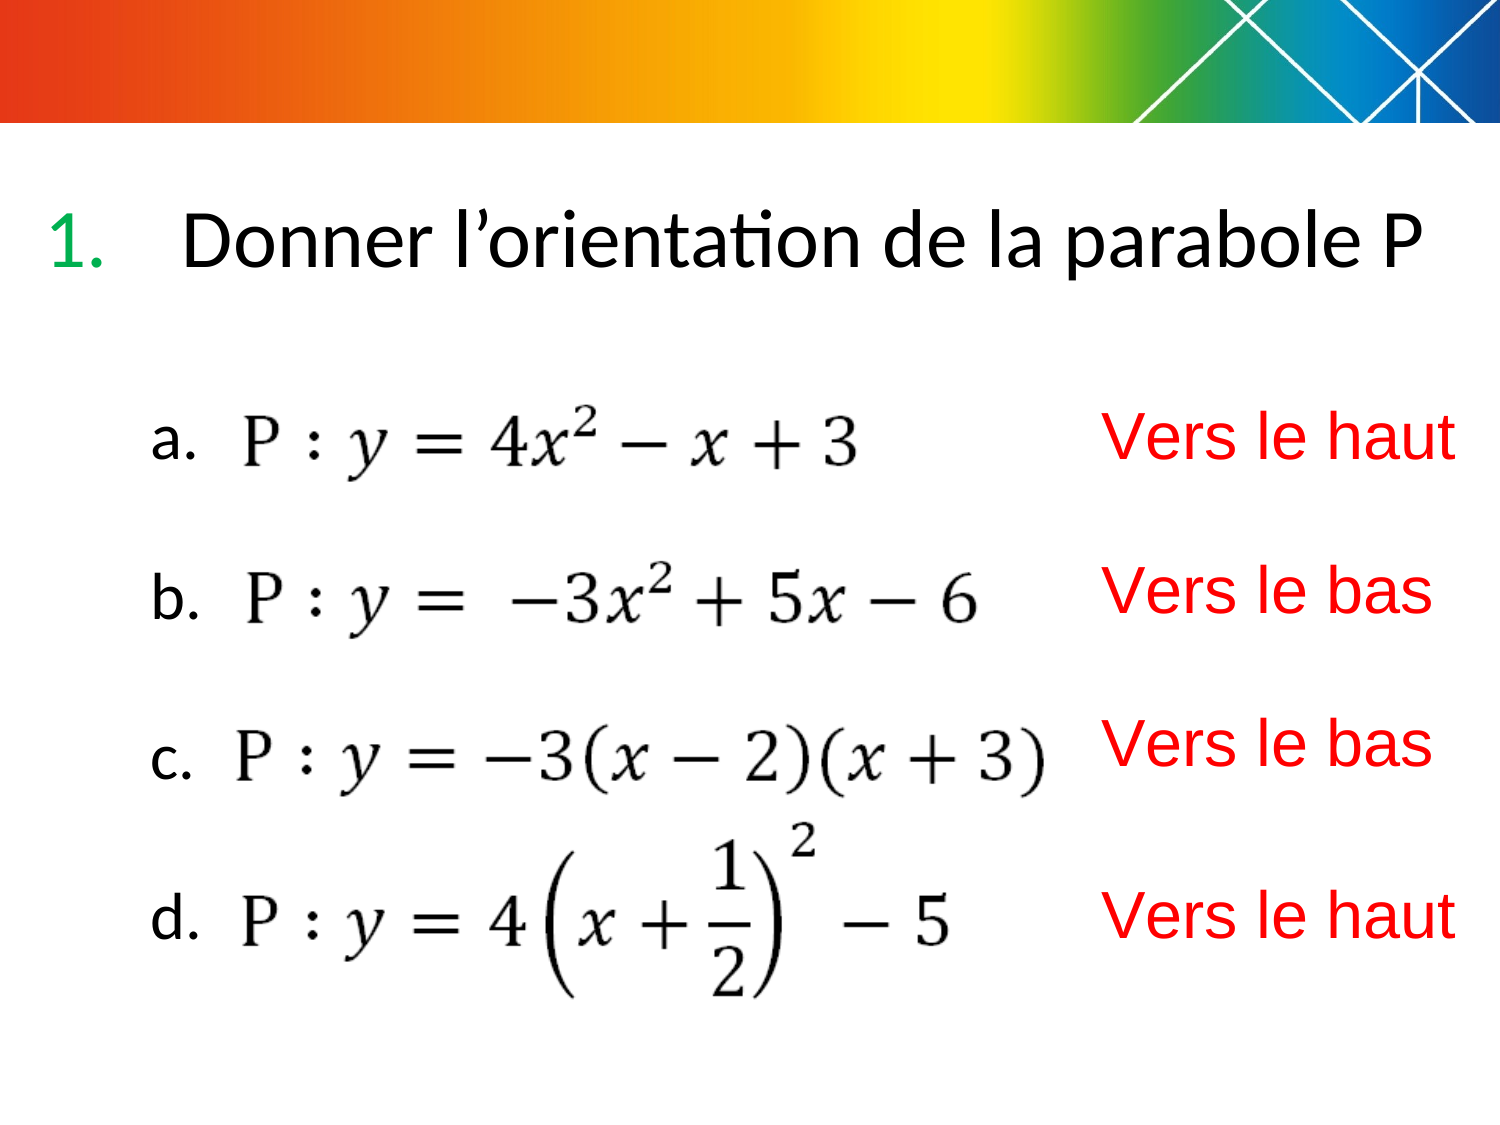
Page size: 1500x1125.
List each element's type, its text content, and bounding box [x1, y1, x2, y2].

picture [230, 391, 879, 497]
picture [0, 0, 1359, 123]
picture [230, 816, 965, 1023]
text_box Vers le bas [1086, 538, 1500, 635]
picture [230, 544, 998, 647]
text_box a. b. c. d. [135, 385, 691, 1041]
text_box Vers le bas [1086, 692, 1500, 788]
picture [1340, 0, 1500, 123]
picture [224, 710, 1058, 803]
text_box Vers le haut [1086, 863, 1500, 960]
text_box Vers le haut [1086, 385, 1500, 481]
title Donner l’orientation de la parabole P [29, 163, 1500, 305]
